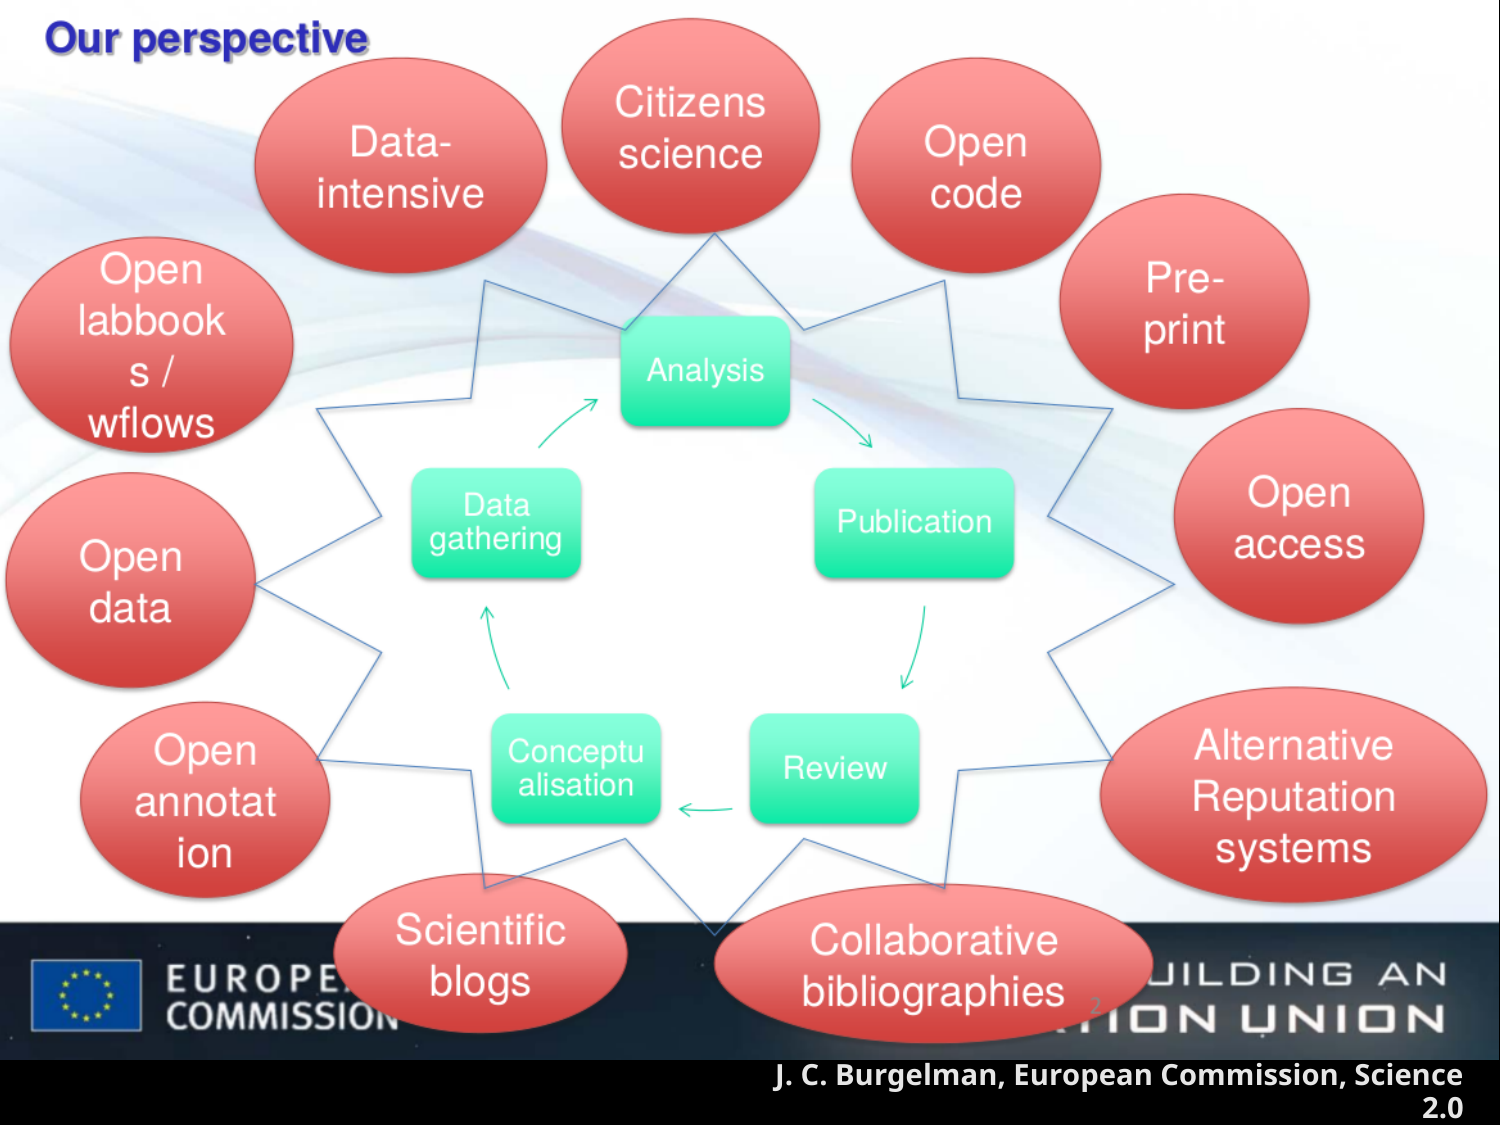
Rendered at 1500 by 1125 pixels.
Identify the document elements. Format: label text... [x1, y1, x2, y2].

picture [0, 0, 1499, 1060]
text_box J. C. Burgelman, European Commission, Science 2.0 [767, 1074, 1464, 1110]
